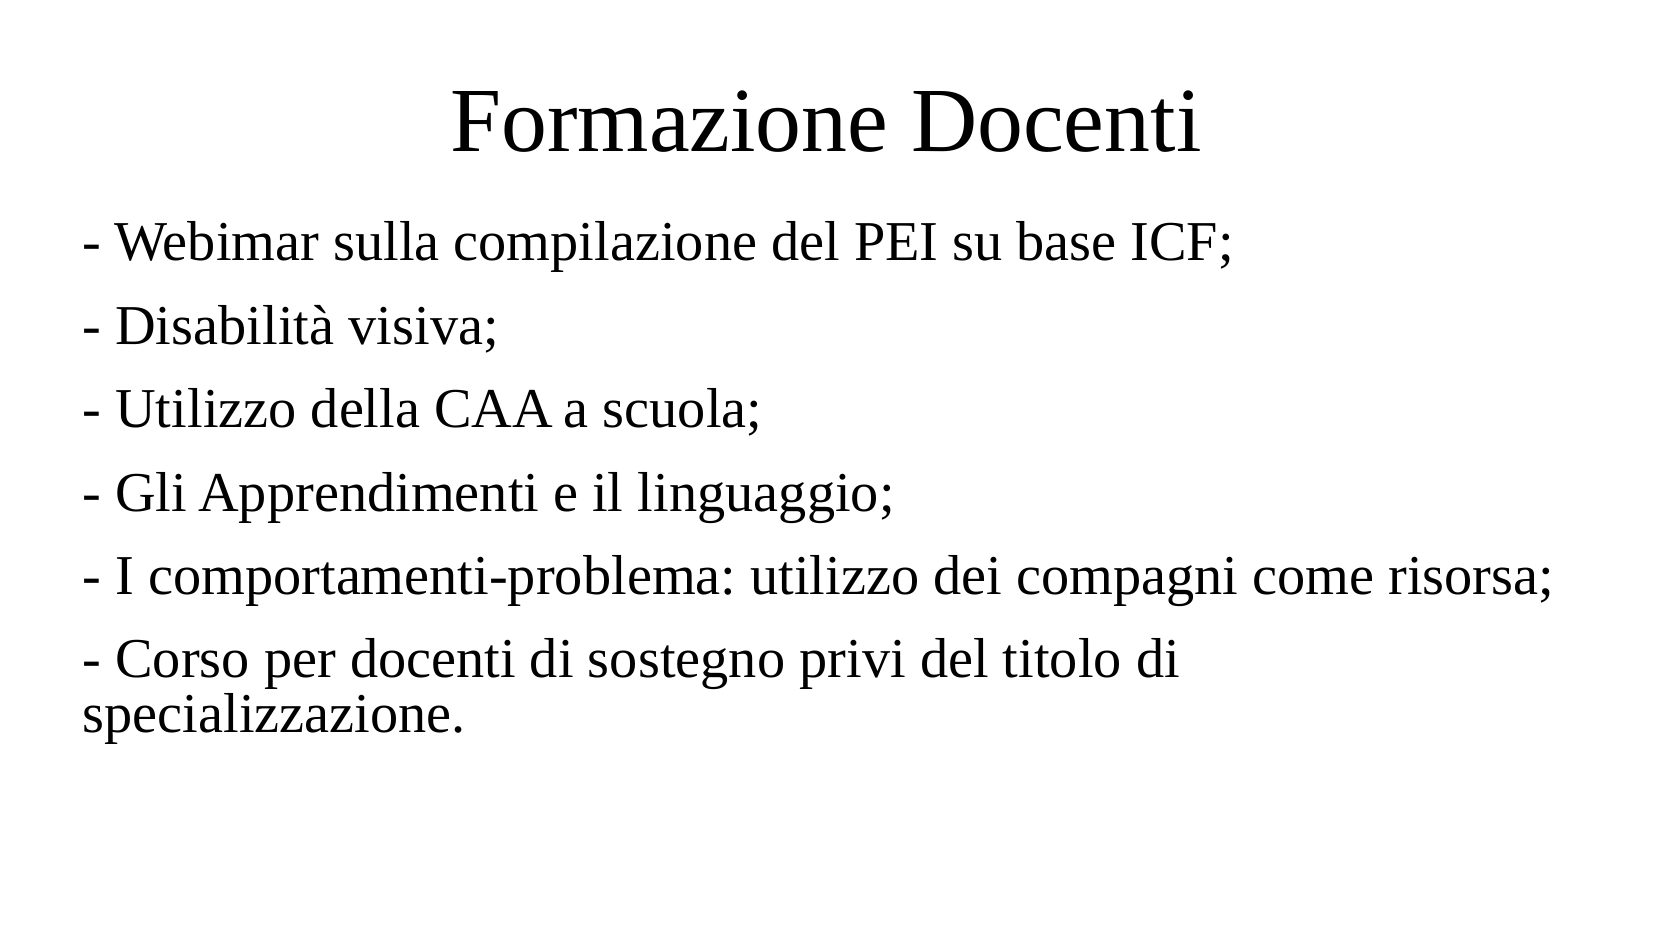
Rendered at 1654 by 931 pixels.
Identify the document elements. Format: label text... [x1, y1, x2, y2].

list - Webimar sulla compilazione del PEI su base ICF; - Disabilità visiva; - Utilizzo della CAA a scuola; - Gli Apprendimenti e il linguaggio; - I comportamenti-problema: utilizzo dei compagni come risorsa; - Corso per docenti di sostegno privi del titolo di specializzazione. [82, 217, 1571, 758]
title Formazione Docenti [82, 37, 1571, 193]
